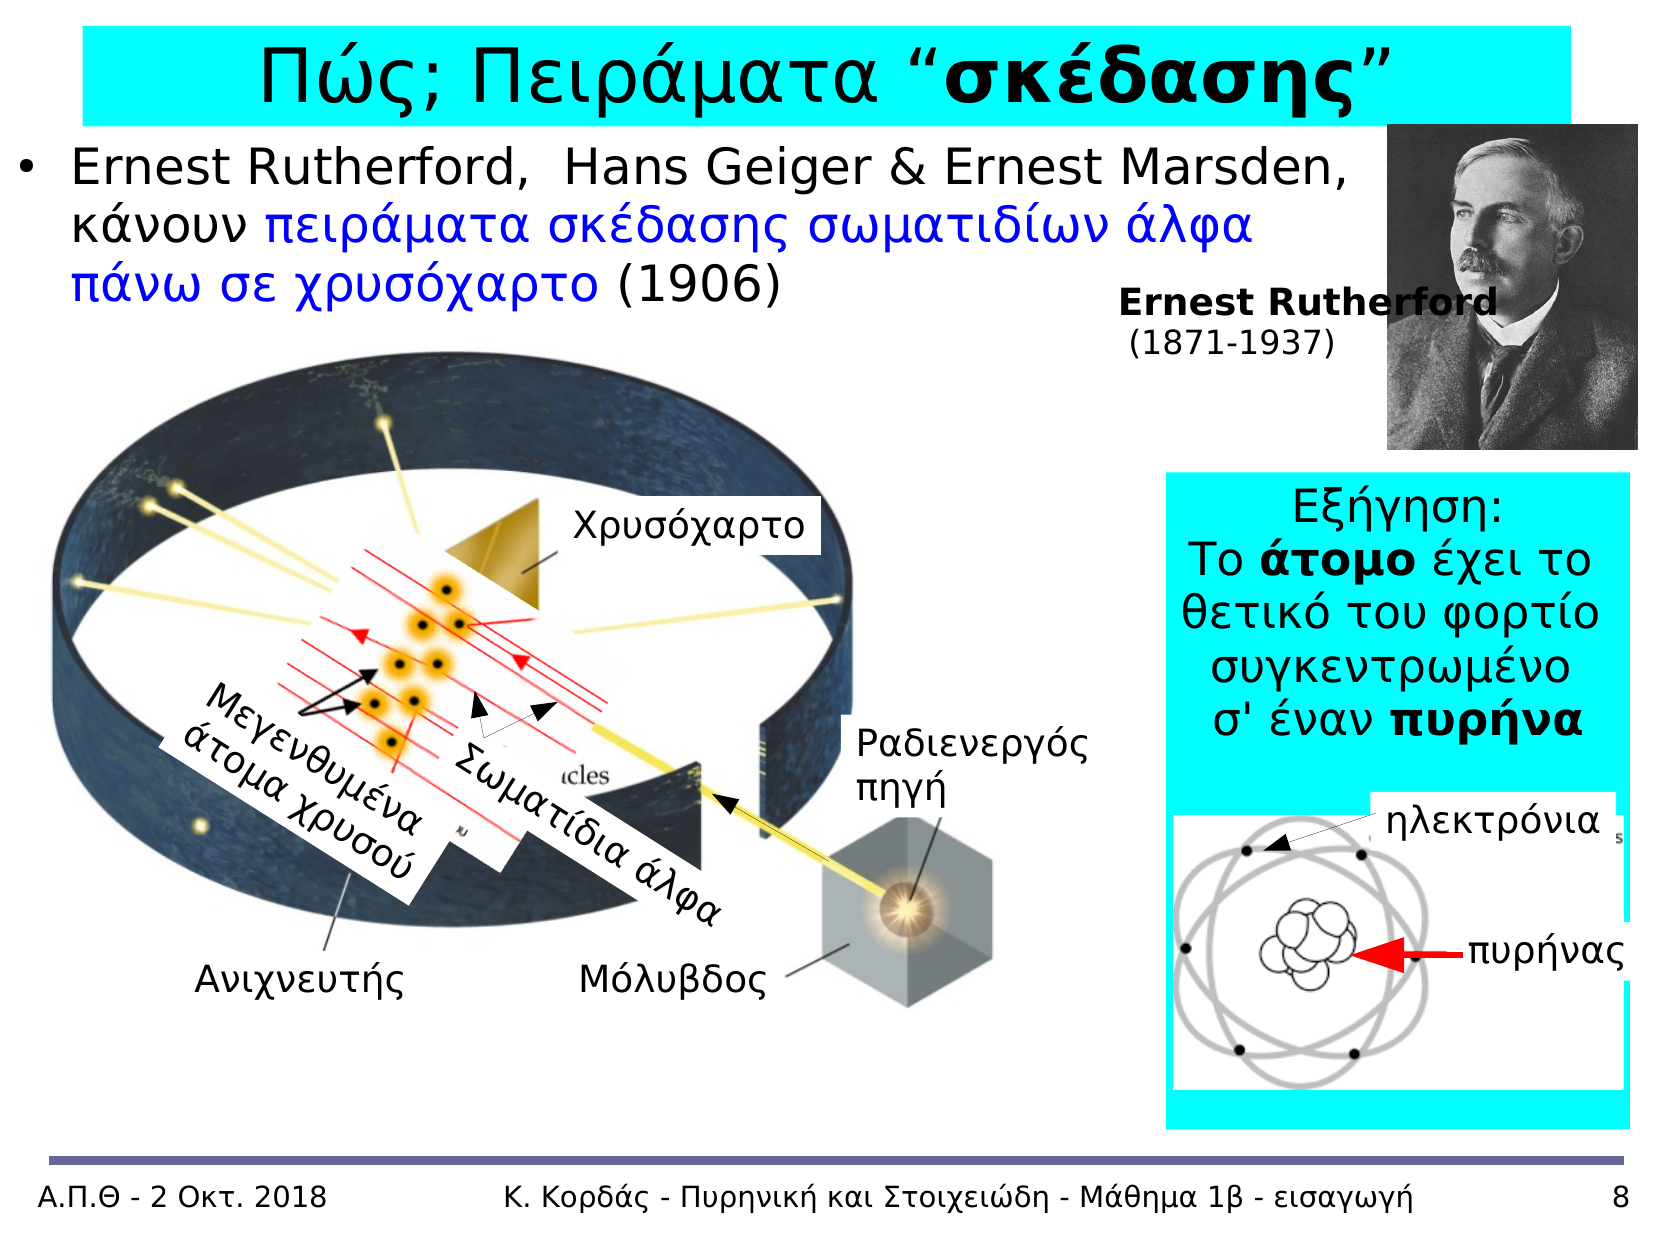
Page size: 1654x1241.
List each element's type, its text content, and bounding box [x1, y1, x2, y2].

text_box Ernest Rutherford (1871-1937) [1103, 272, 1514, 371]
text_box πυρήνας [1452, 921, 1643, 981]
text_box Σωματίδια άλφα [431, 720, 759, 957]
text_box Χρυσόχαρτο [557, 496, 821, 555]
title Πώς; Πειράματα “σκέδασης” [82, 25, 1571, 127]
list Ernest Rutherford, Hans Geiger & Ernest Marsden, κάνουν πειράματα σκέδασης σωματιδίων άλφα πάνω σε χρυσόχαρτο (1906) [0, 138, 1388, 1083]
text_box Ανιχνευτής [179, 950, 422, 1010]
picture [1387, 124, 1638, 451]
text_box ηλεκτρόνια [1370, 791, 1617, 851]
text_box Μόλυβδος [563, 950, 785, 1010]
picture [1173, 815, 1624, 1090]
text_box Μεγενθυμένα άτομα χρυσού [158, 660, 464, 906]
text_box Εξήγηση: Το άτομο έχει το θετικό του φορτίο συγκεντρωμένο σ' έναν πυρήνα [1165, 472, 1630, 1130]
picture [37, 339, 1007, 1015]
text_box Ραδιενεργός πηγή [840, 714, 1107, 818]
